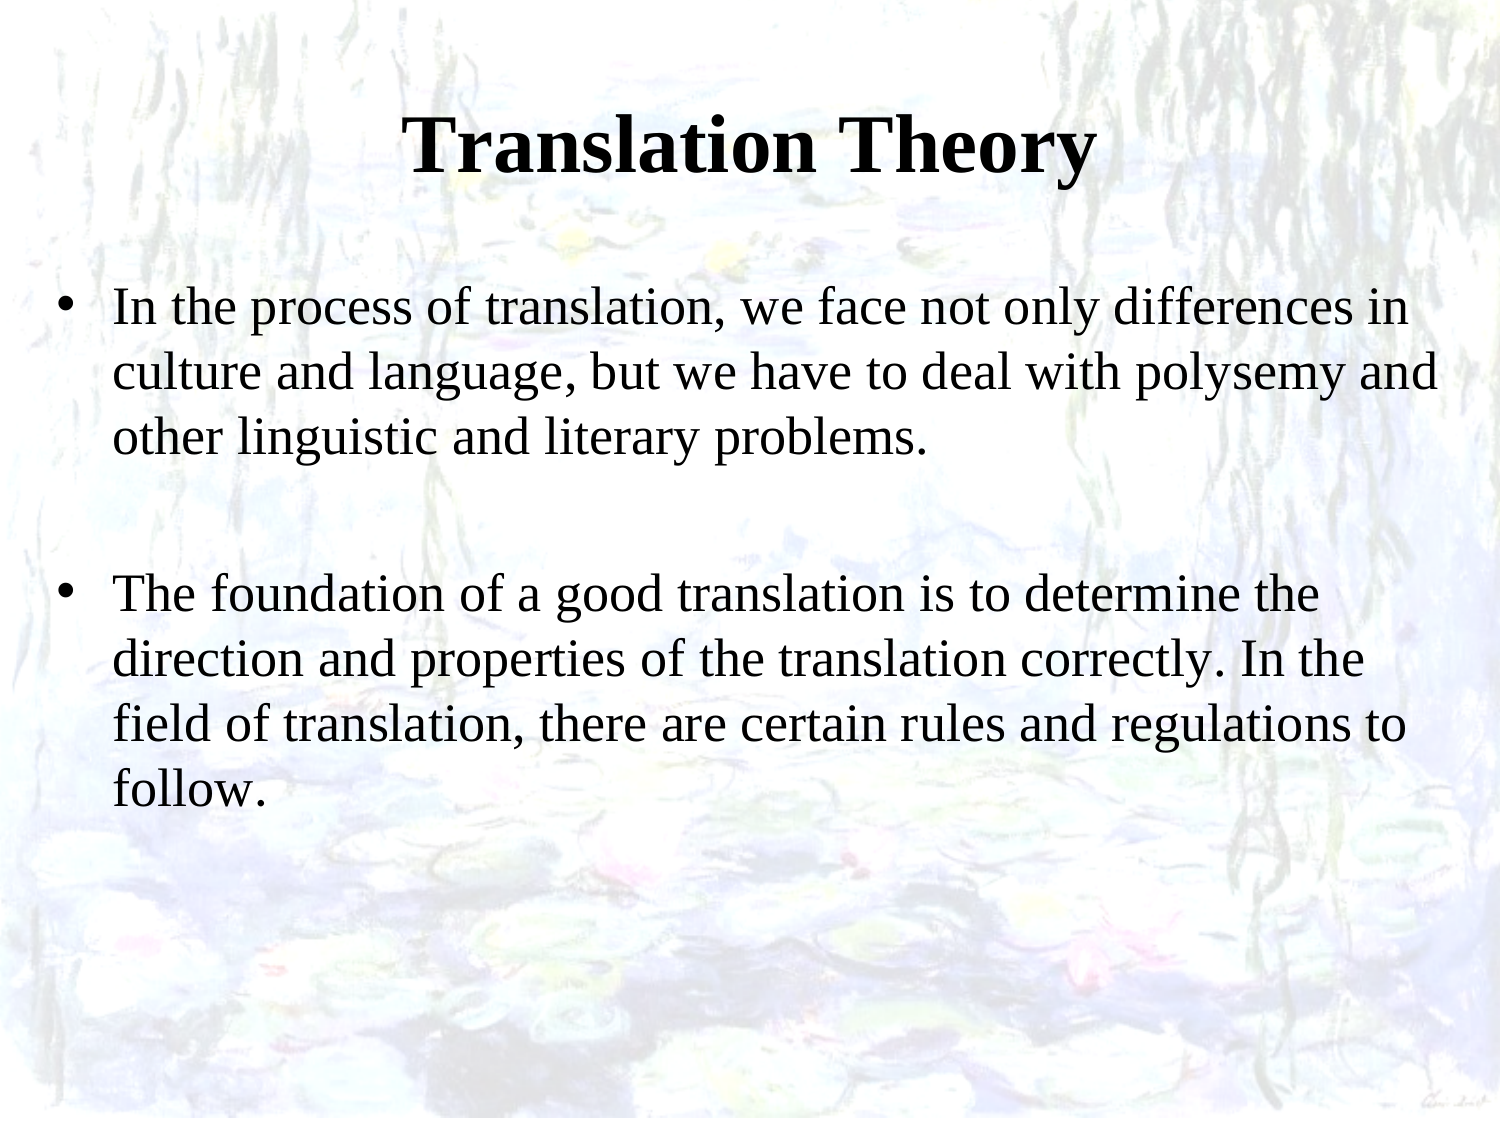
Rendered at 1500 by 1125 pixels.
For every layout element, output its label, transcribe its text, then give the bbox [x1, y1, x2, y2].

title Translation Theory [75, 45, 1426, 233]
picture [0, 0, 1500, 1118]
list In the process of translation, we face not only differences in culture and language, but we have to deal with polysemy and other linguistic and literary problems. The foundation of a good translation is to determine the direction and properties of the translation correctly. In the field of translation, there are certain rules and regulations to follow. [41, 262, 1459, 1005]
